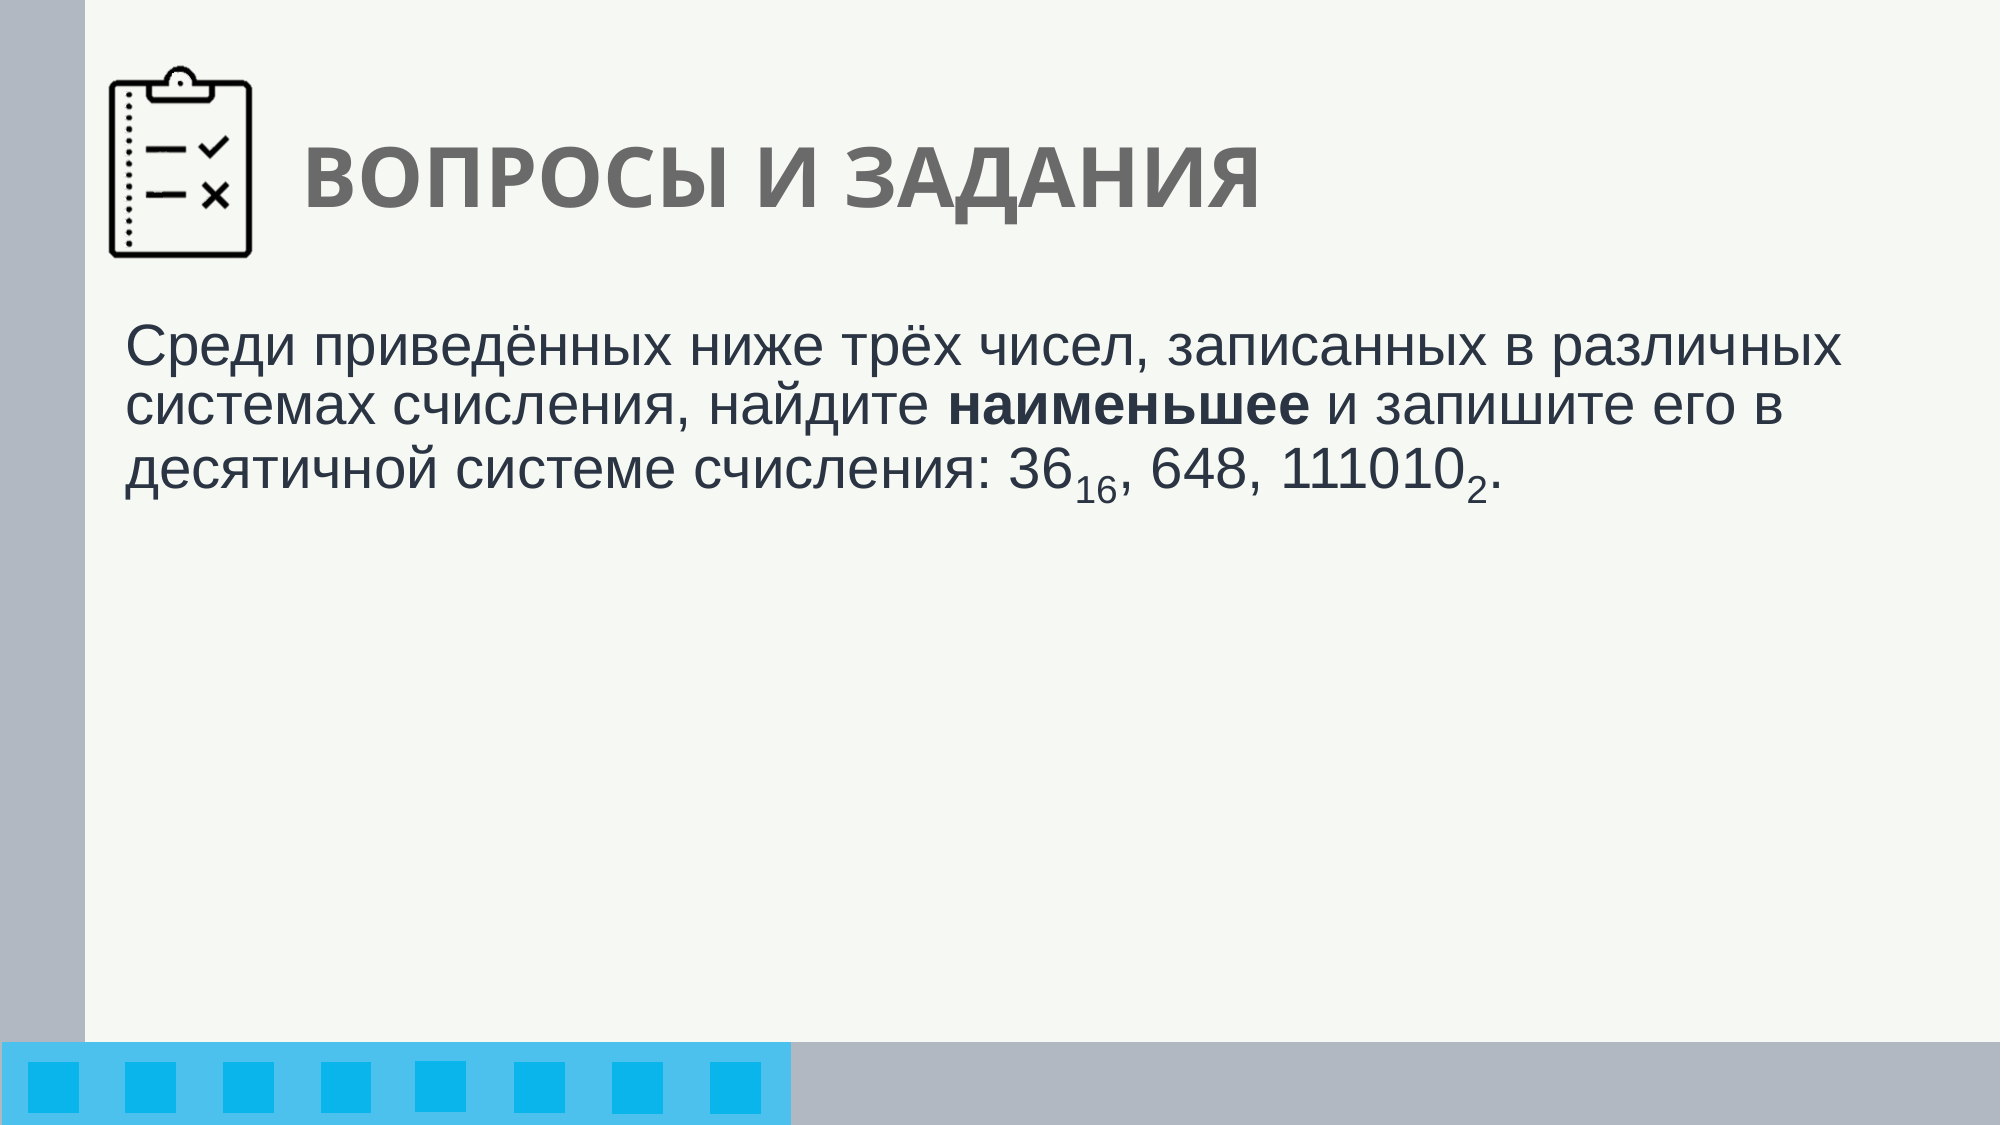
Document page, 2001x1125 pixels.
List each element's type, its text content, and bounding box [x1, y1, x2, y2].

list Среди приведённых ниже трёх чисел, записанных в различ­ных системах счисления, найдите наименьшее и запишите его в десятичной системе счисления: 3616, 648, 1110102. [110, 311, 1892, 1058]
title ВОПРОСЫ И ЗАДАНИЯ [285, 67, 1892, 286]
